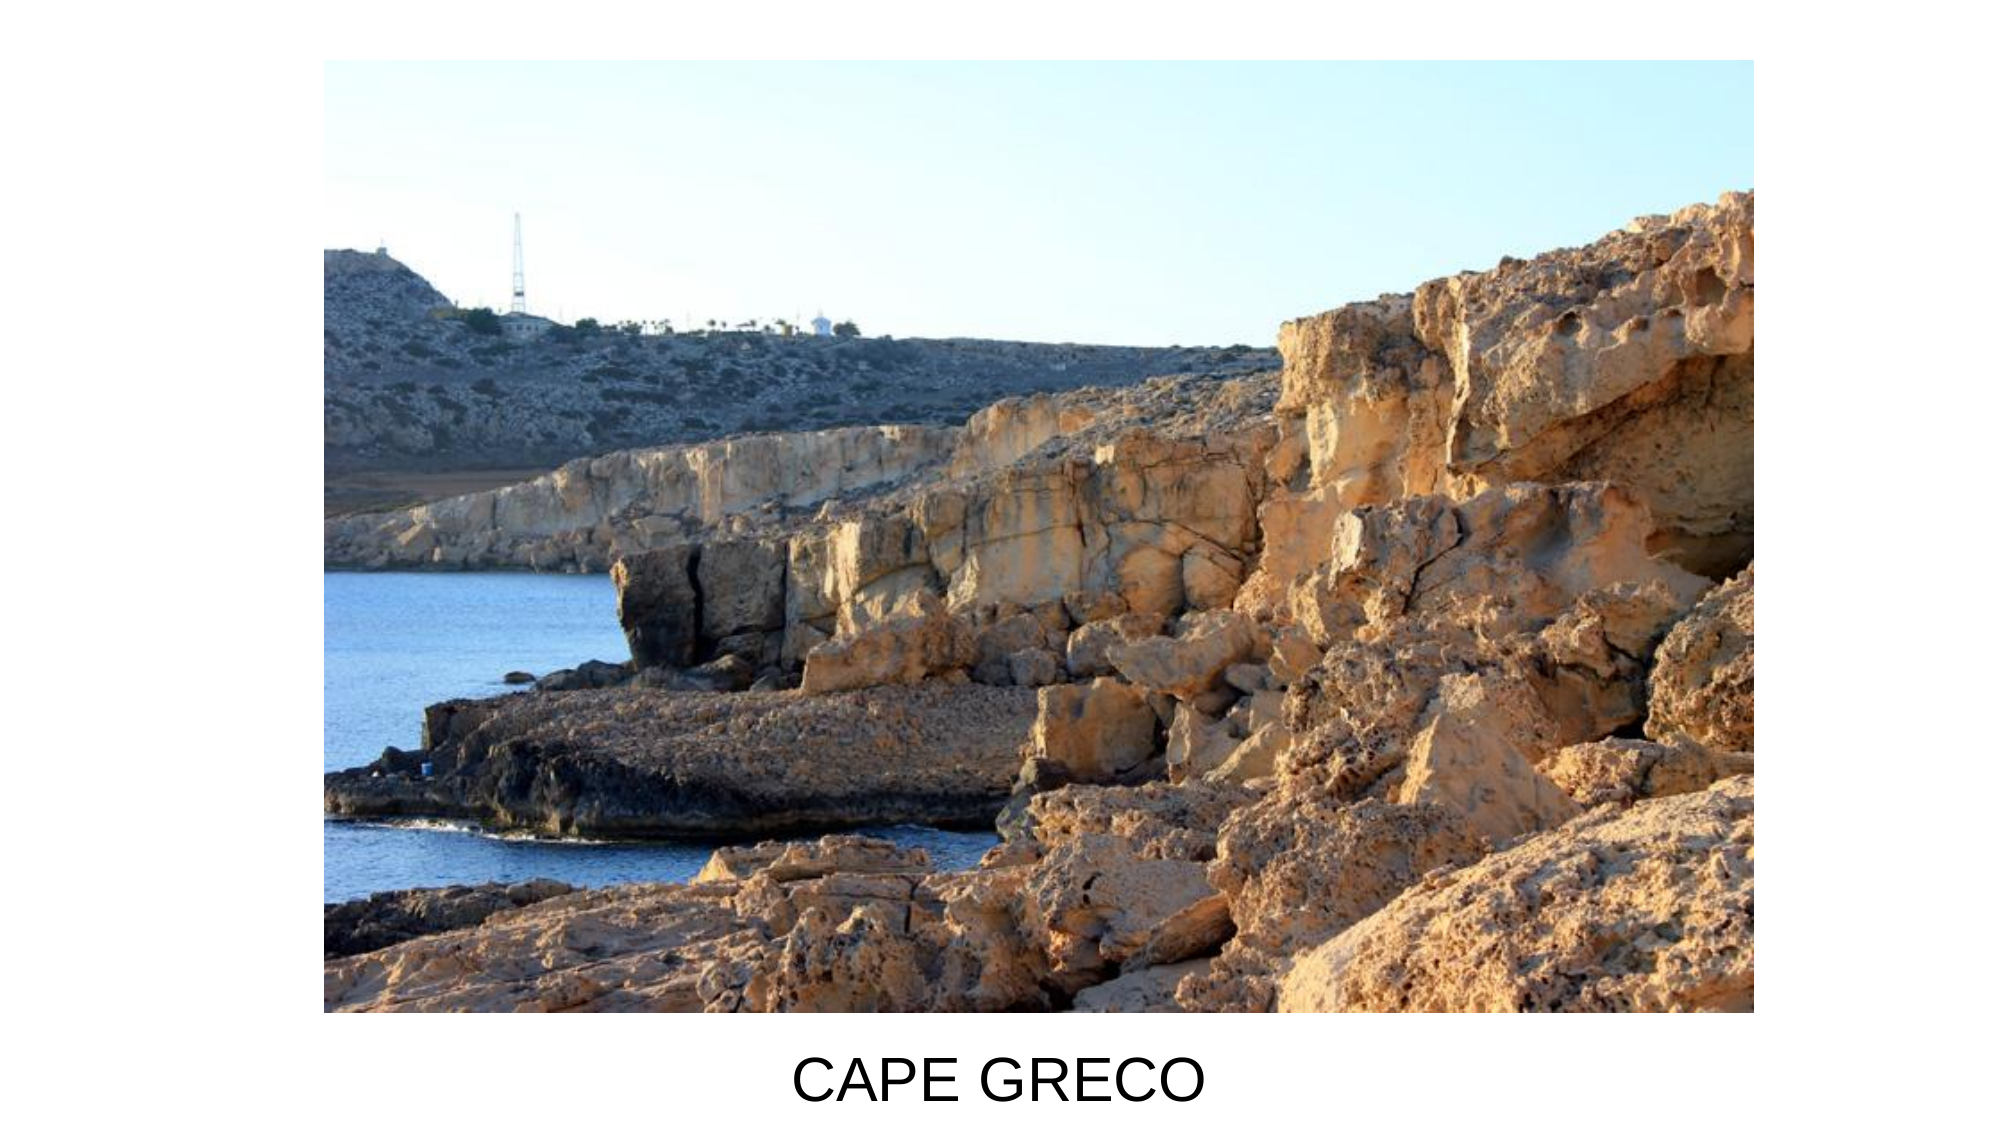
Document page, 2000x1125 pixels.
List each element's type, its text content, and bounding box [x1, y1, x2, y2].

text_box CAPE GRECO [604, 1023, 1395, 1125]
picture [324, 60, 1754, 1013]
